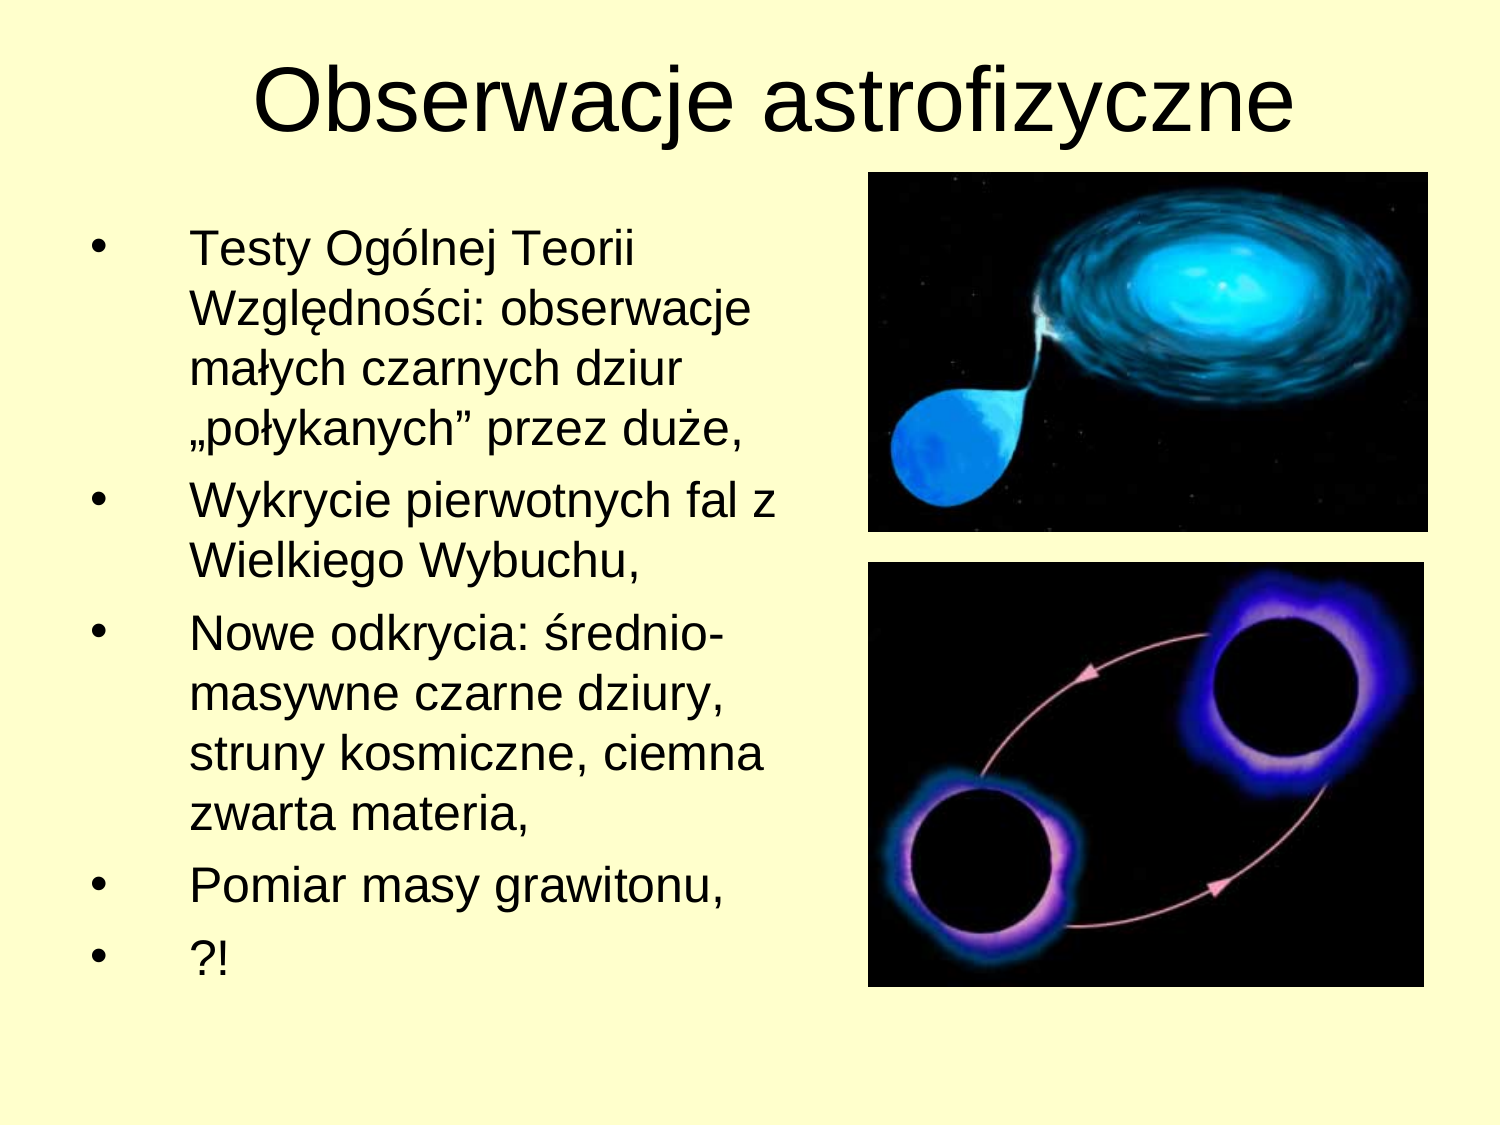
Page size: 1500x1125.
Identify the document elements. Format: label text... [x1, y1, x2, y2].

picture [868, 562, 1424, 987]
text_box Obserwacje astrofizyczne [100, 31, 1451, 160]
picture [868, 172, 1428, 532]
list Testy Ogólnej Teorii Względności: obserwacje małych czarnych dziur „połykanych” przez duże, Wykrycie pierwotnych fal z Wielkiego Wybuchu, Nowe odkrycia: średnio-masywne czarne dziury, struny kosmiczne, ciemna zwarta materia, Pomiar masy grawitonu, ?! [75, 207, 833, 1006]
